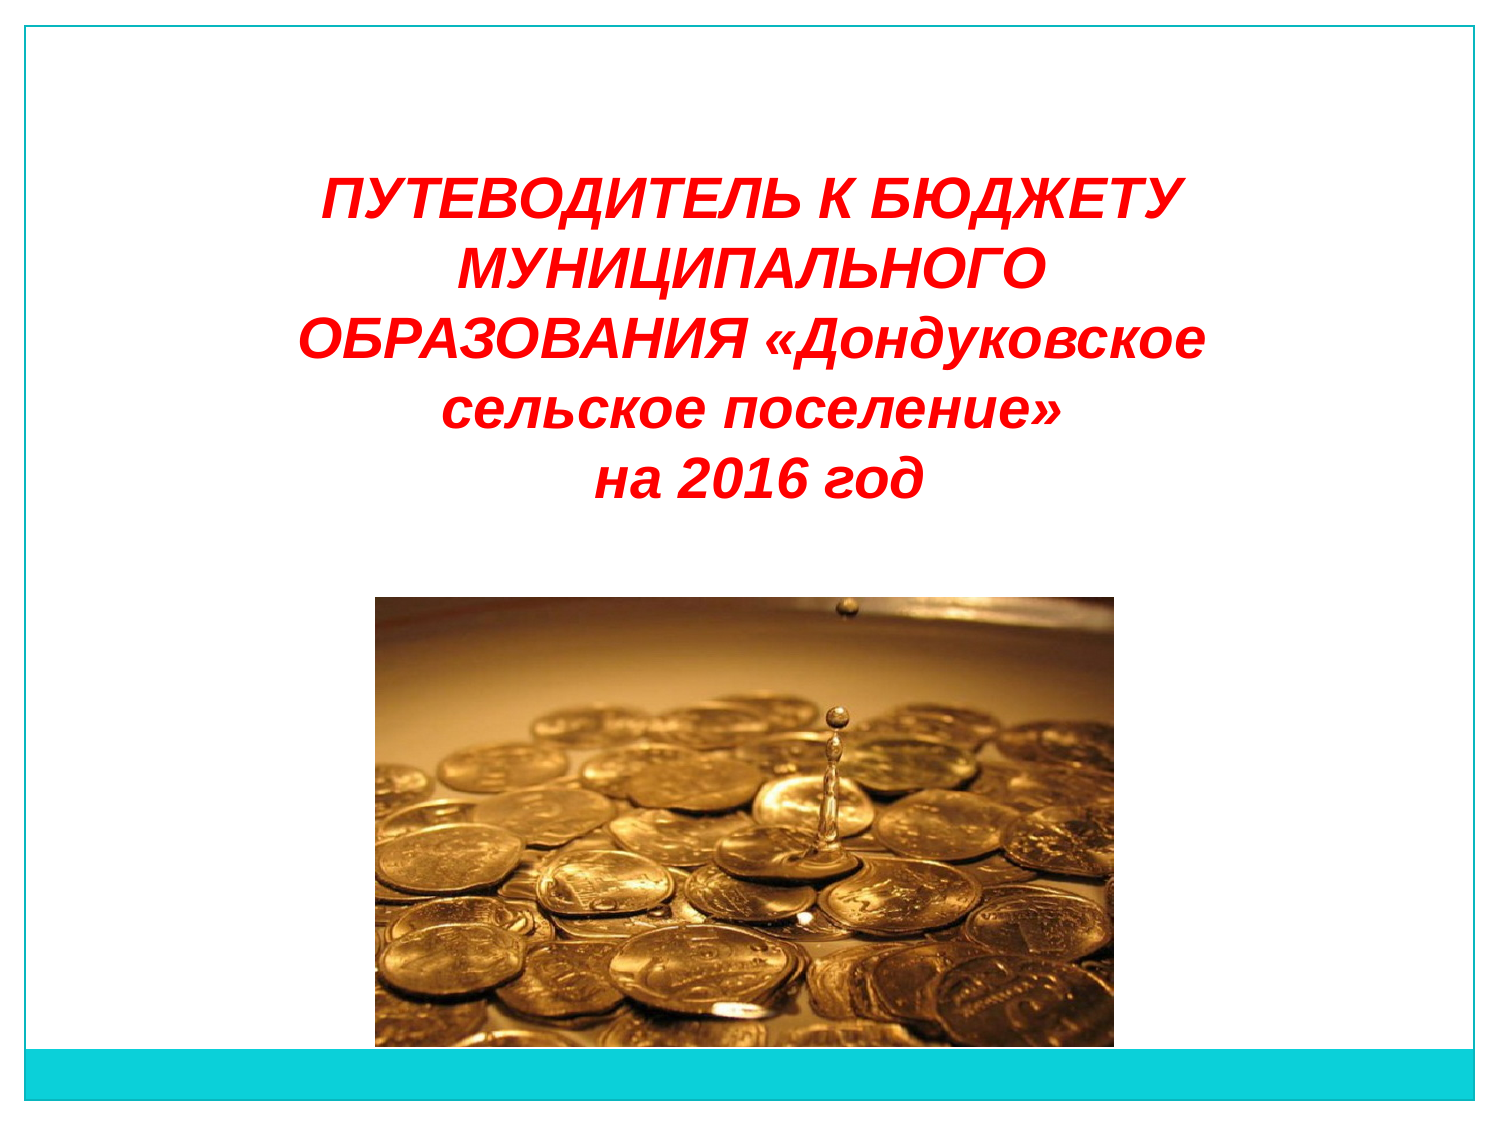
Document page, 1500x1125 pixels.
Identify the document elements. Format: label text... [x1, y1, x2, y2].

text_box ПУТЕВОДИТЕЛЬ К БЮДЖЕТУ МУНИЦИПАЛЬНОГО ОБРАЗОВАНИЯ «Дондуковское сельское поселение» на 2016 год [258, 152, 1247, 517]
picture [375, 597, 1114, 1047]
